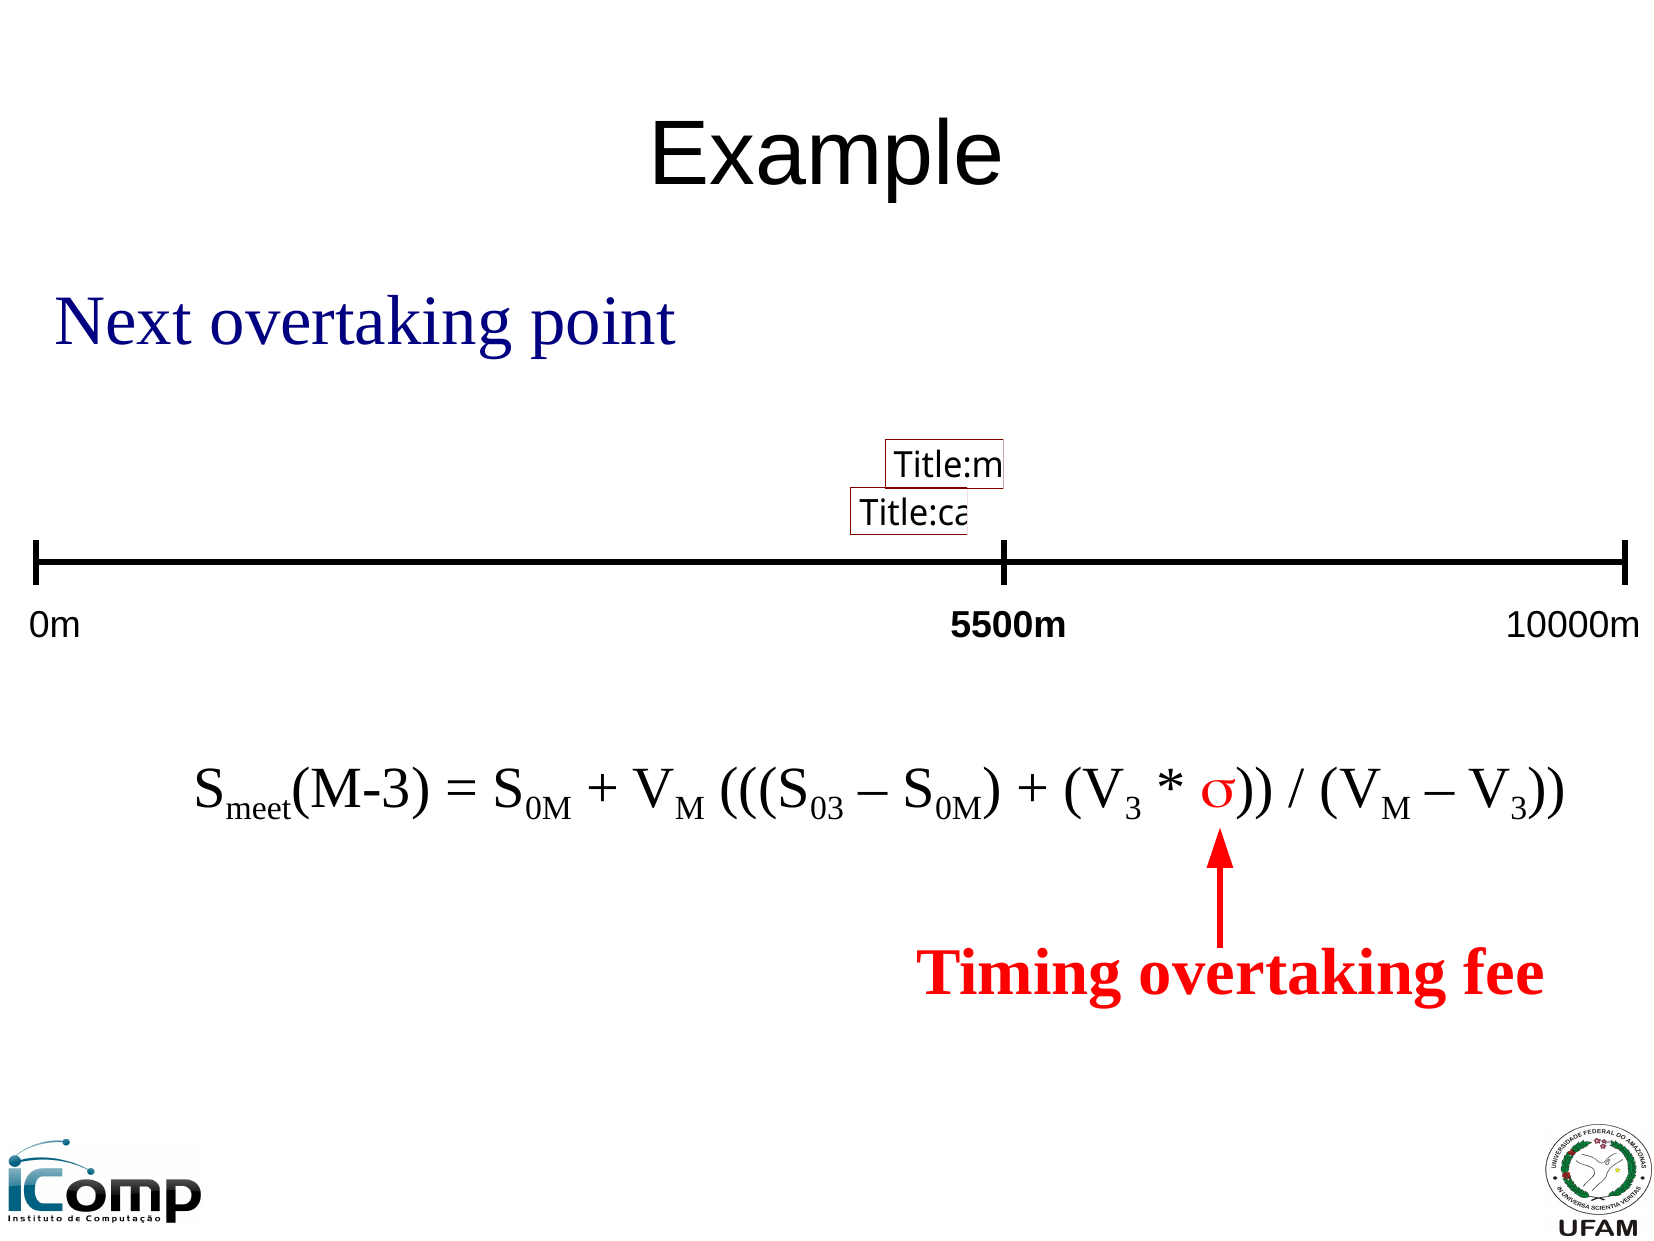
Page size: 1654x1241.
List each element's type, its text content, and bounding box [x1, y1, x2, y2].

title Example [82, 49, 1571, 257]
text_box Next overtaking point [39, 274, 692, 368]
text_box 0m [14, 596, 96, 654]
picture [848, 436, 1004, 535]
picture [5, 1139, 205, 1226]
text_box 5500m [935, 596, 1082, 654]
text_box Timing overtaking fee [901, 927, 1562, 1017]
text_box 10000m [1490, 596, 1654, 654]
picture [1545, 1124, 1652, 1236]
text_box Smeet(M-3) = S0M + VM (((S03 – S0M) + (V3 * s)) / (VM – V3)) [178, 748, 1582, 906]
